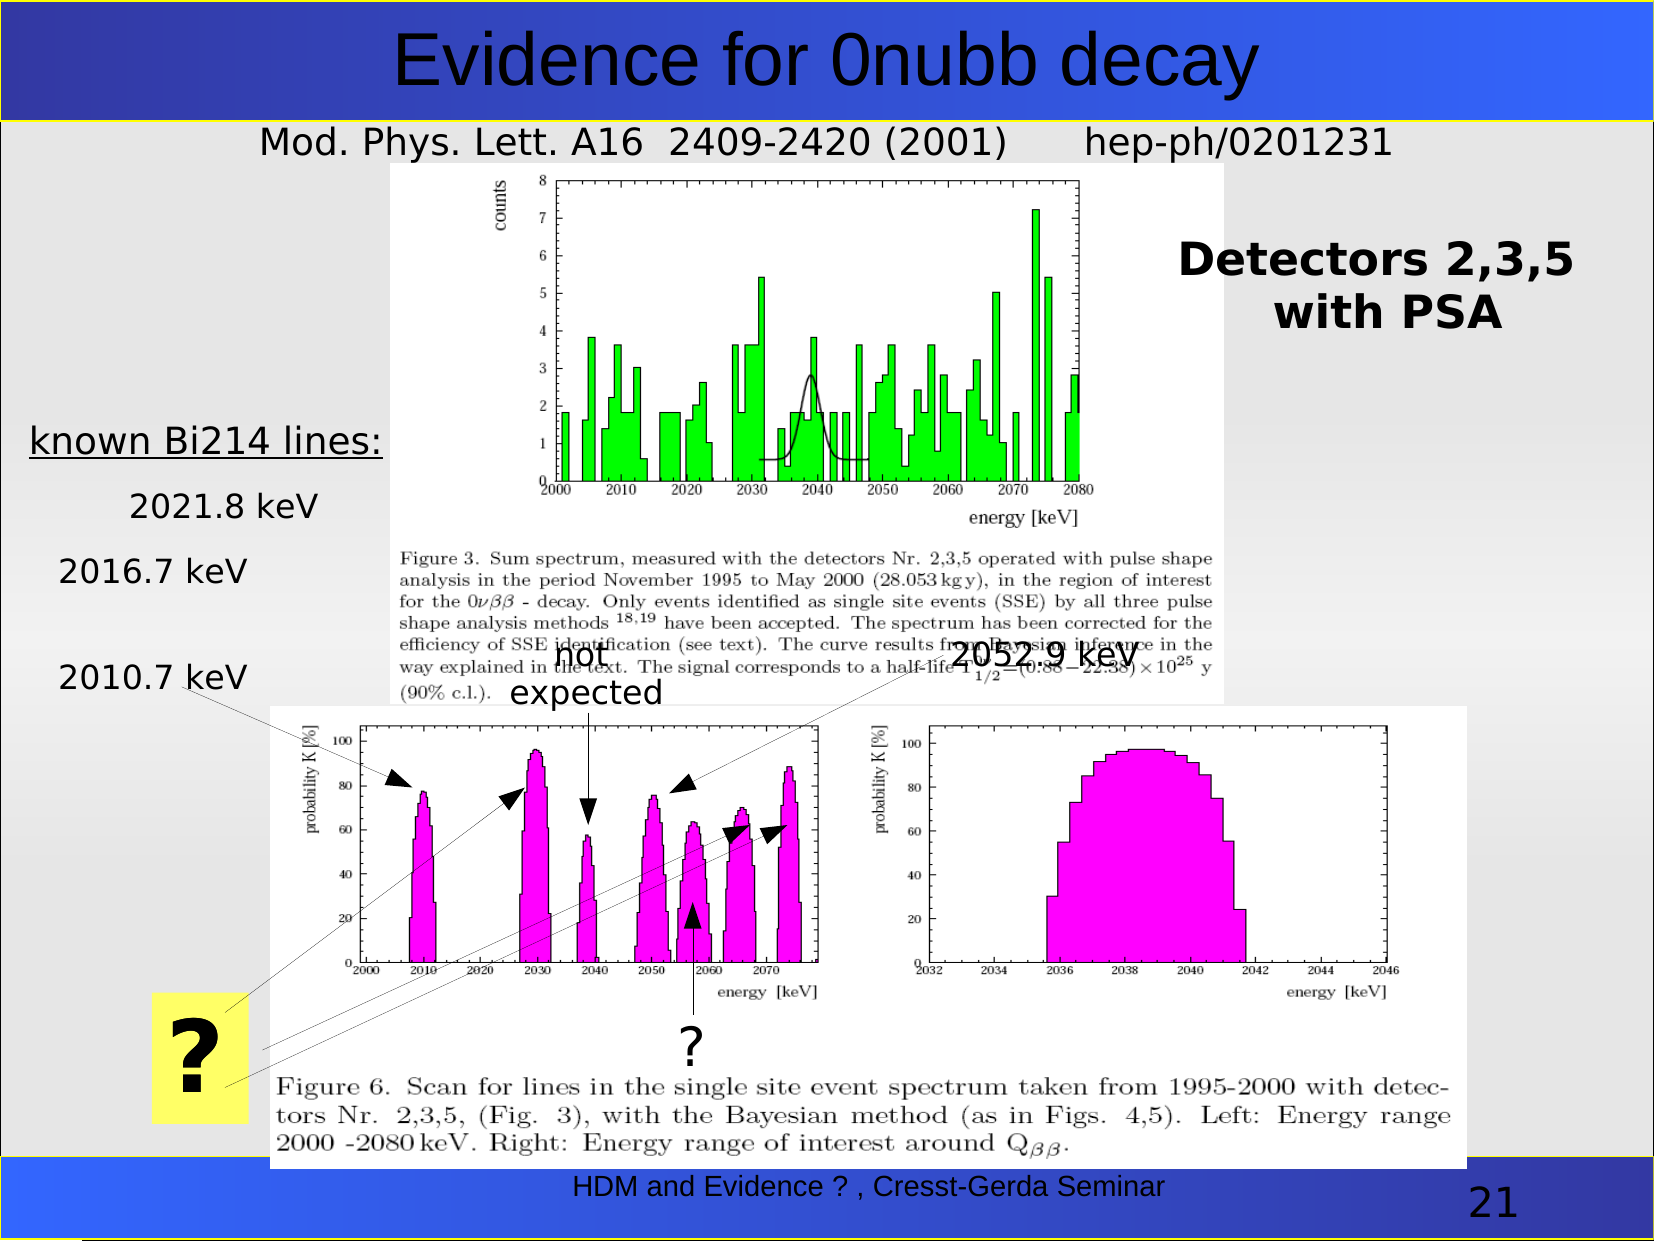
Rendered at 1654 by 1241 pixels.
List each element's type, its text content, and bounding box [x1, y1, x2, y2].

text_box 2010.7 keV [43, 651, 344, 705]
text_box Detectors 2,3,5 with PSA [1162, 225, 1613, 347]
title Evidence for 0nubb decay [82, 0, 1571, 112]
text_box 2052.9 keV [935, 627, 1163, 682]
text_box Mod. Phys. Lett. A16 2409-2420 (2001) hep-ph/0201231 [0, 112, 1654, 172]
text_box 2016.7 keV [43, 545, 344, 599]
text_box not expected [492, 627, 681, 720]
text_box ? [151, 992, 249, 1124]
text_box 2021.8 keV [114, 480, 415, 534]
picture [390, 163, 1224, 704]
picture [270, 706, 1467, 1169]
text_box ? [663, 1008, 739, 1087]
text_box known Bi214 lines: [13, 412, 427, 471]
